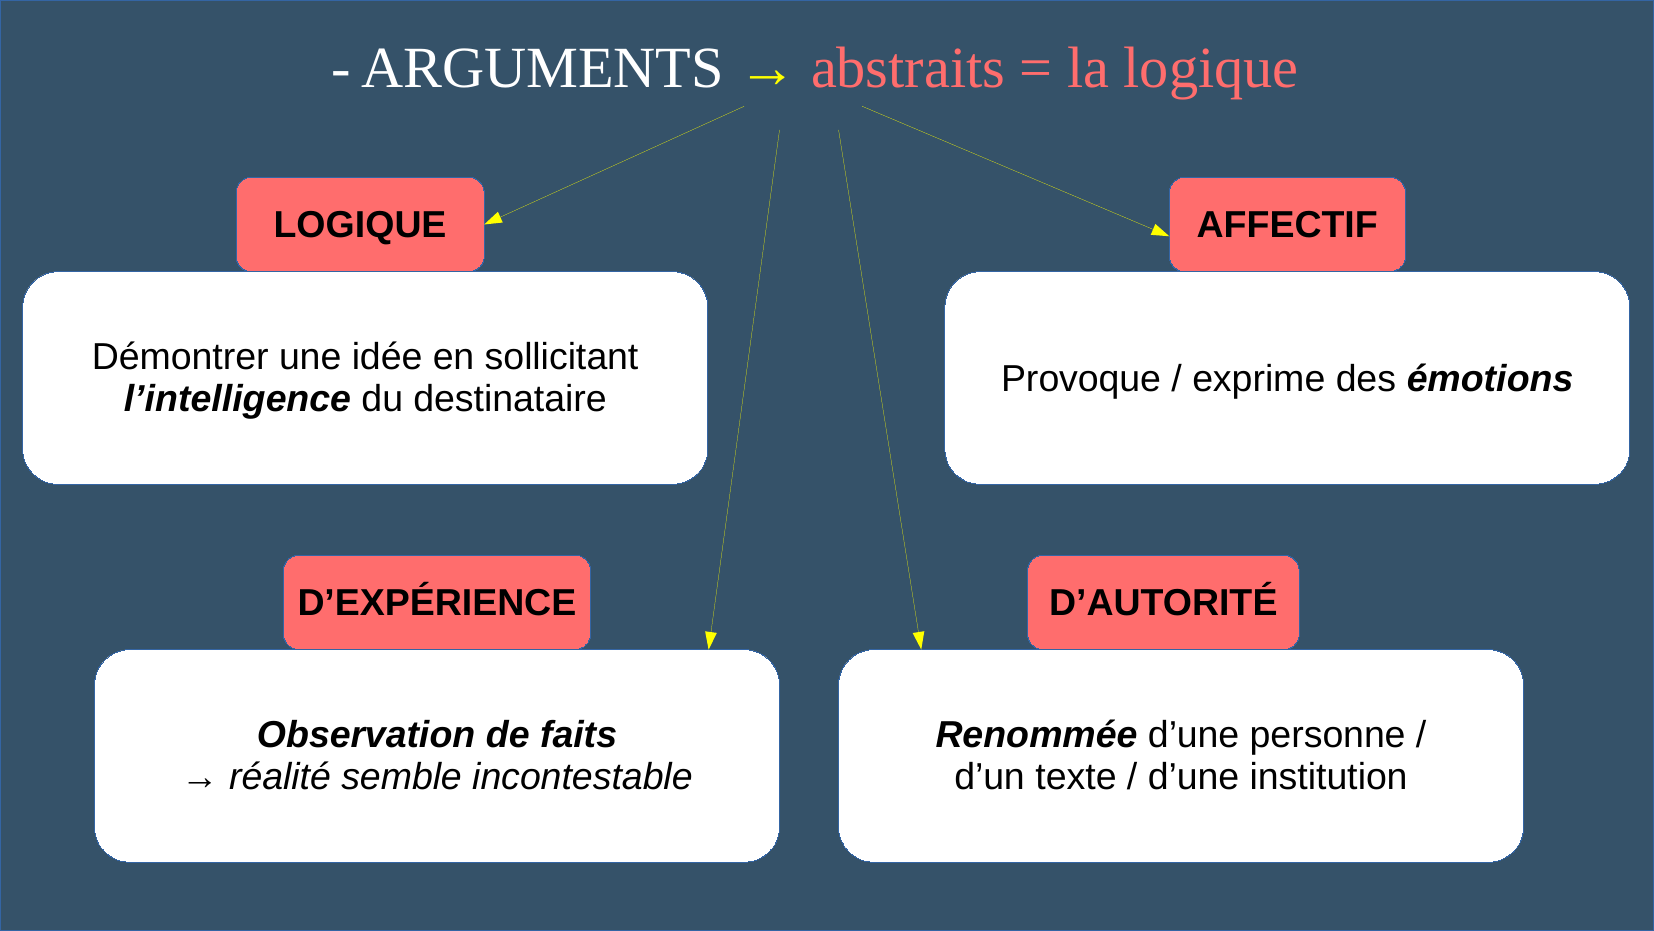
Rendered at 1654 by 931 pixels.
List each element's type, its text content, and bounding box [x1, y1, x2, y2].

text_box D’EXPÉRIENCE [283, 555, 591, 649]
text_box Renommée d’une personne / d’un texte / d’une institution [838, 649, 1524, 863]
text_box Provoque / exprime des émotions [944, 271, 1630, 485]
text_box Observation de faits → réalité semble incontestable [94, 649, 780, 863]
text_box D’AUTORITÉ [1027, 555, 1300, 649]
text_box LOGIQUE [236, 177, 485, 272]
text_box Démontrer une idée en sollicitant l’intelligence du destinataire [22, 271, 708, 485]
text_box AFFECTIF [1169, 177, 1406, 271]
title - ARGUMENTS → abstraits = la logique [70, 0, 1560, 142]
text_box [0, 0, 1654, 931]
